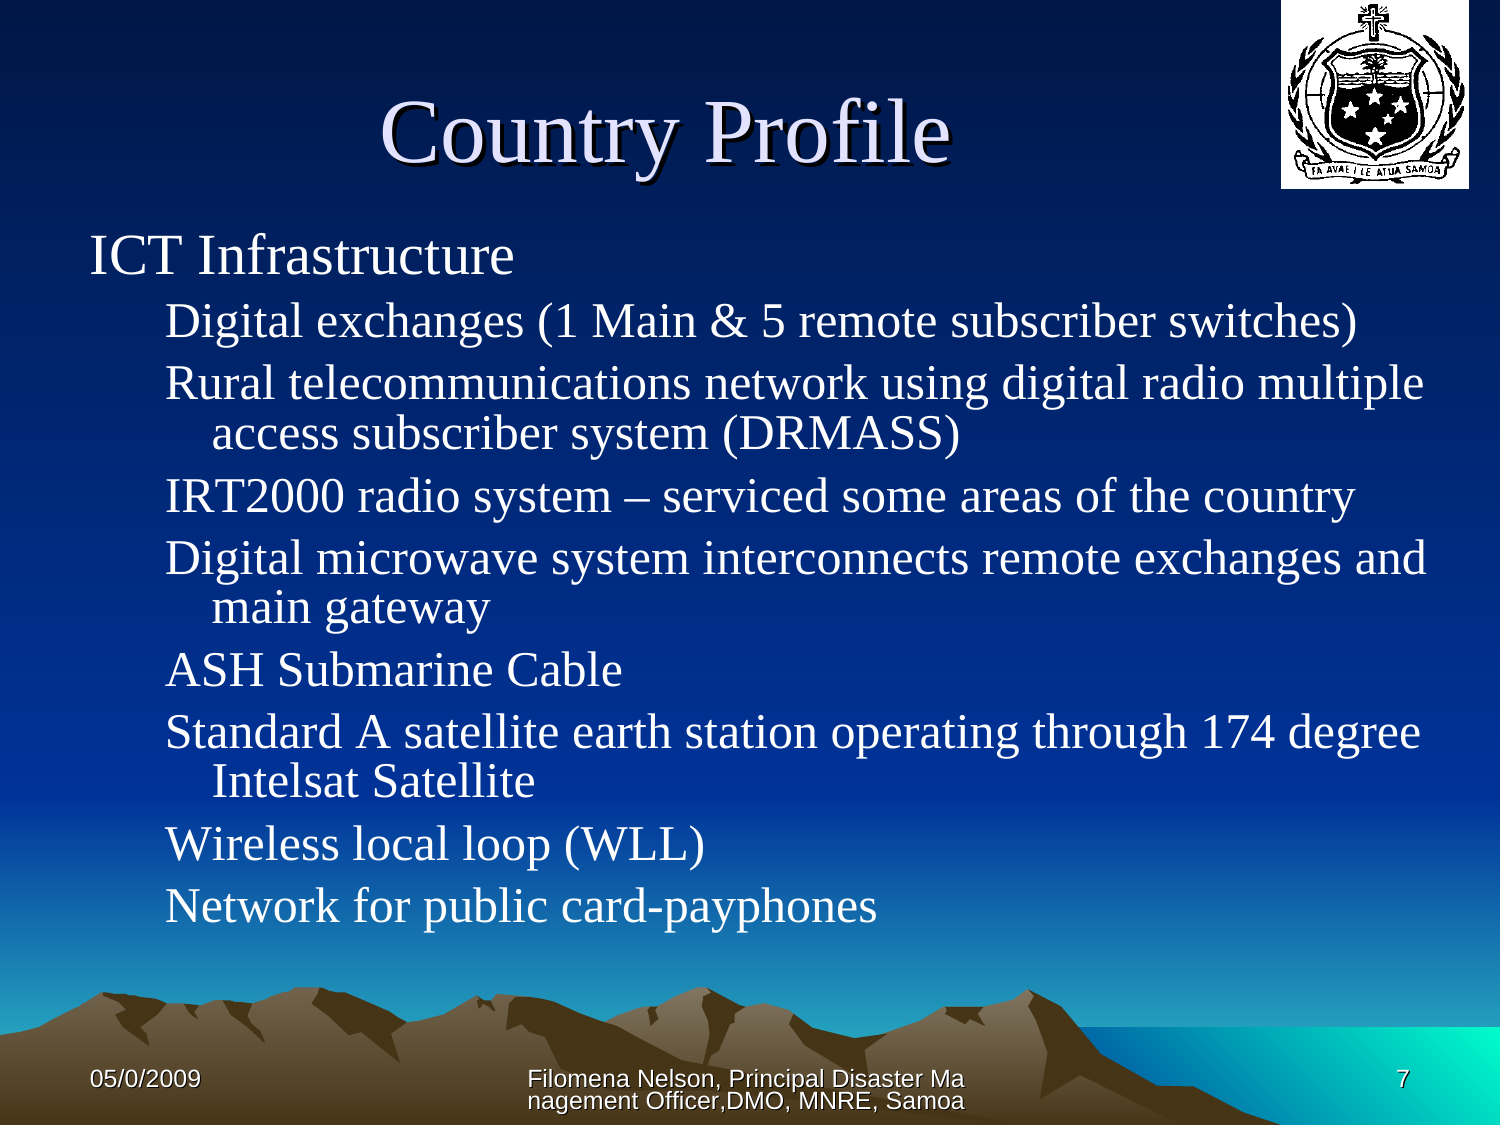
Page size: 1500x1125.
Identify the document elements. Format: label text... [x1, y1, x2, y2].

picture [1281, 0, 1469, 190]
list ICT Infrastructure Digital exchanges (1 Main & 5 remote subscriber switches) Rural telecommunications network using digital radio multiple access subscriber system (DRMASS) IRT2000 radio system – serviced some areas of the country Digital microwave system interconnects remote exchanges and main gateway ASH Submarine Cable Standard A satellite earth station operating through 174 degree Intelsat Satellite Wireless local loop (WLL) Network for public card-payphones [75, 219, 1471, 1059]
title Country Profile [74, 37, 1258, 225]
